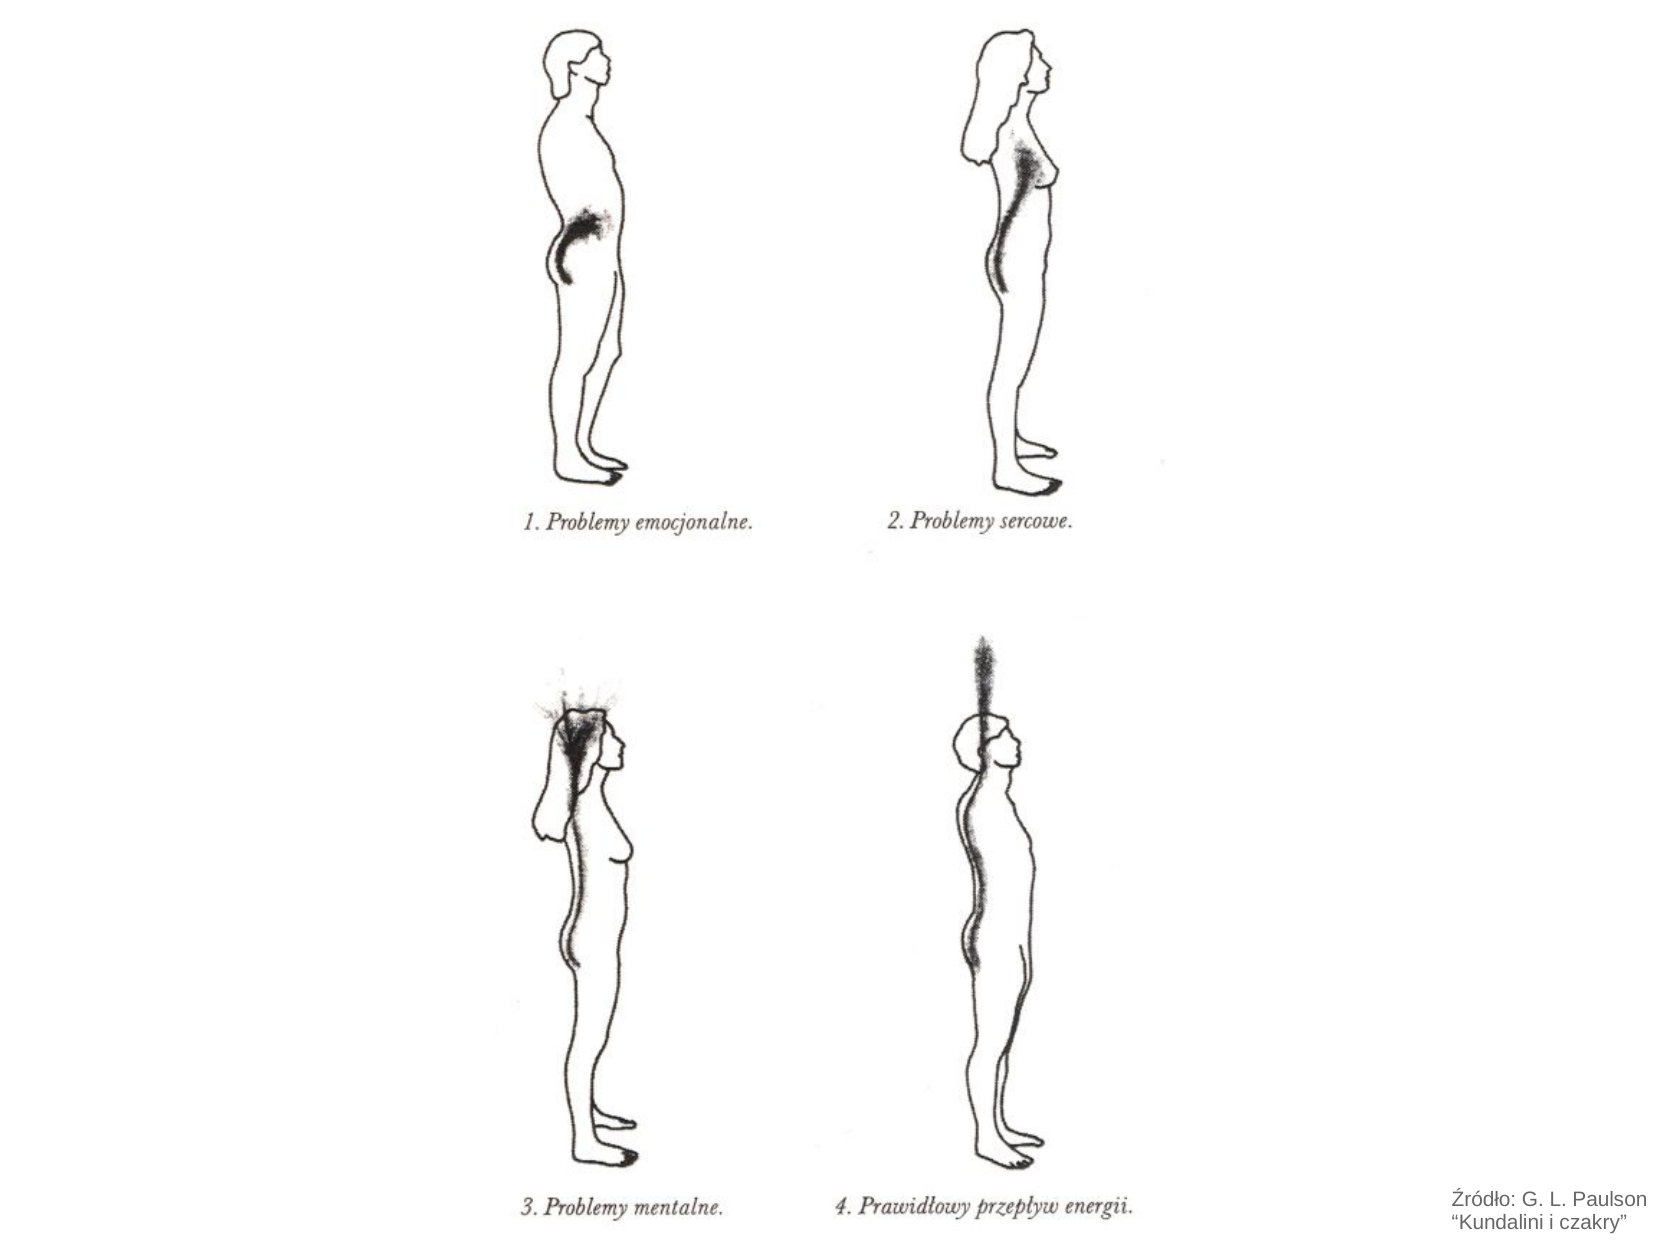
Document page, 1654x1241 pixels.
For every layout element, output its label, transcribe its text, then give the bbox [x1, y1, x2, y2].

picture [487, 0, 1166, 1241]
text_box Źródło: G. L. Paulson “Kundalini i czakry” [1445, 1181, 1654, 1241]
